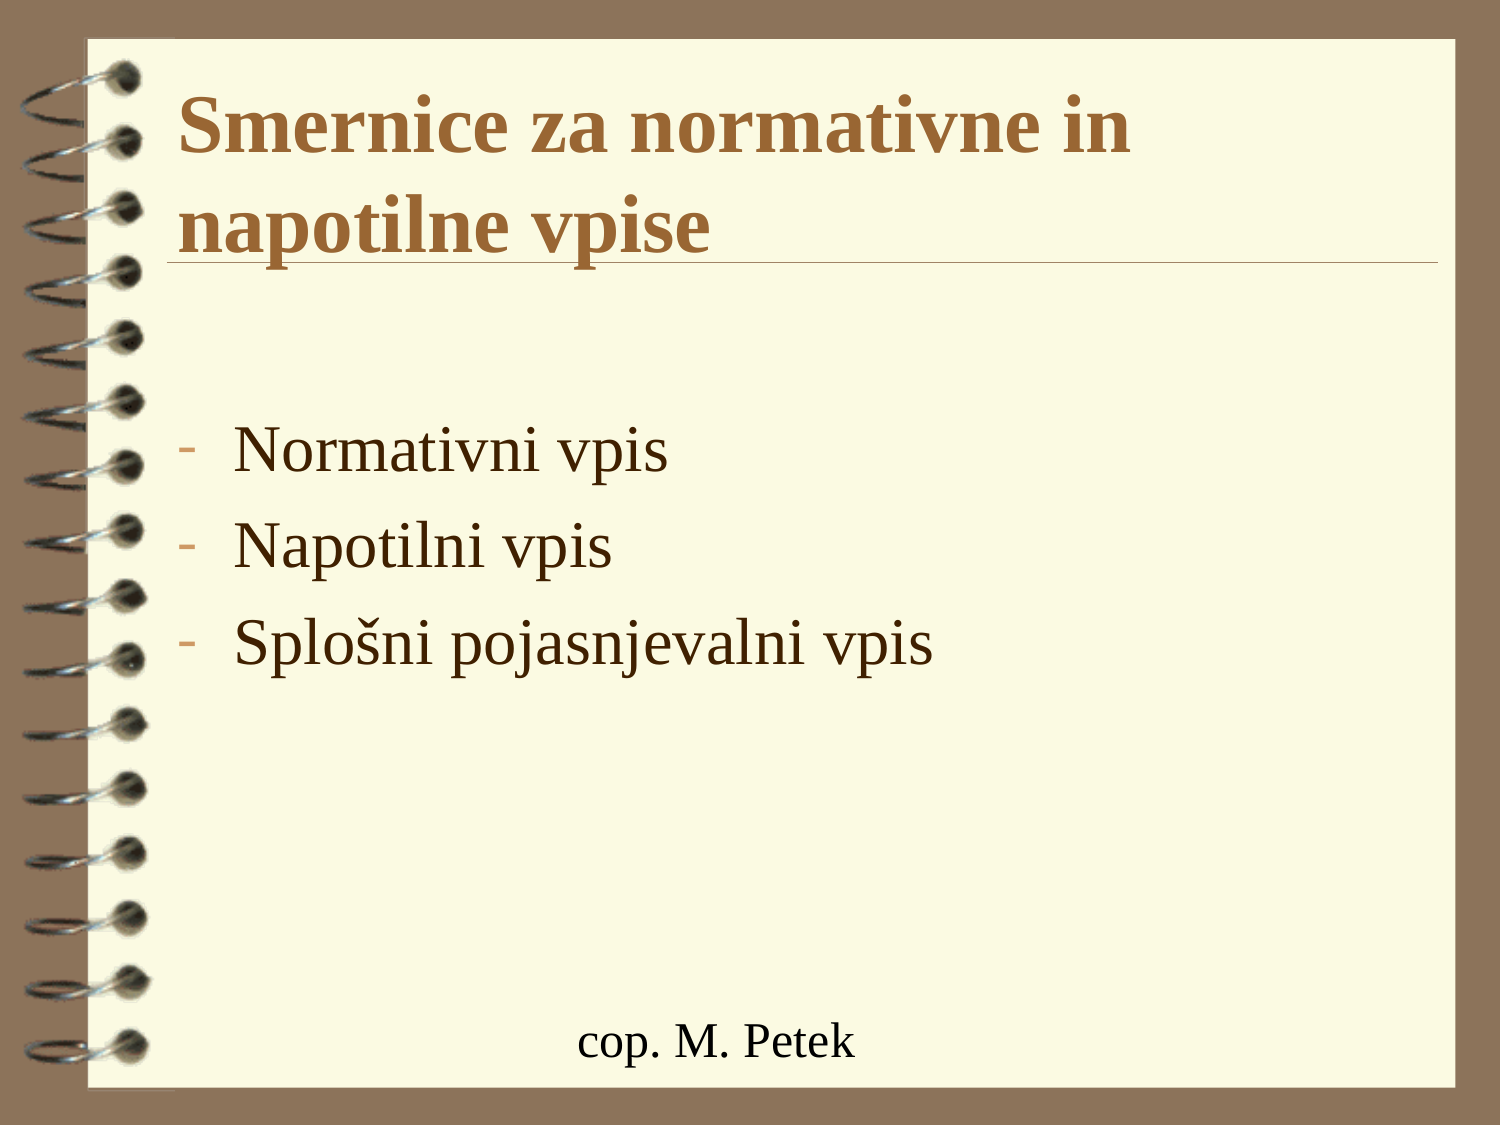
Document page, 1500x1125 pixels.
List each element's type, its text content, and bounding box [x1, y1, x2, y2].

title Smernice za normativne in napotilne vpise [162, 61, 1438, 277]
picture [0, 0, 175, 1125]
list Normativni vpis Napotilni vpis Splošni pojasnjevalni vpis [162, 299, 1438, 976]
